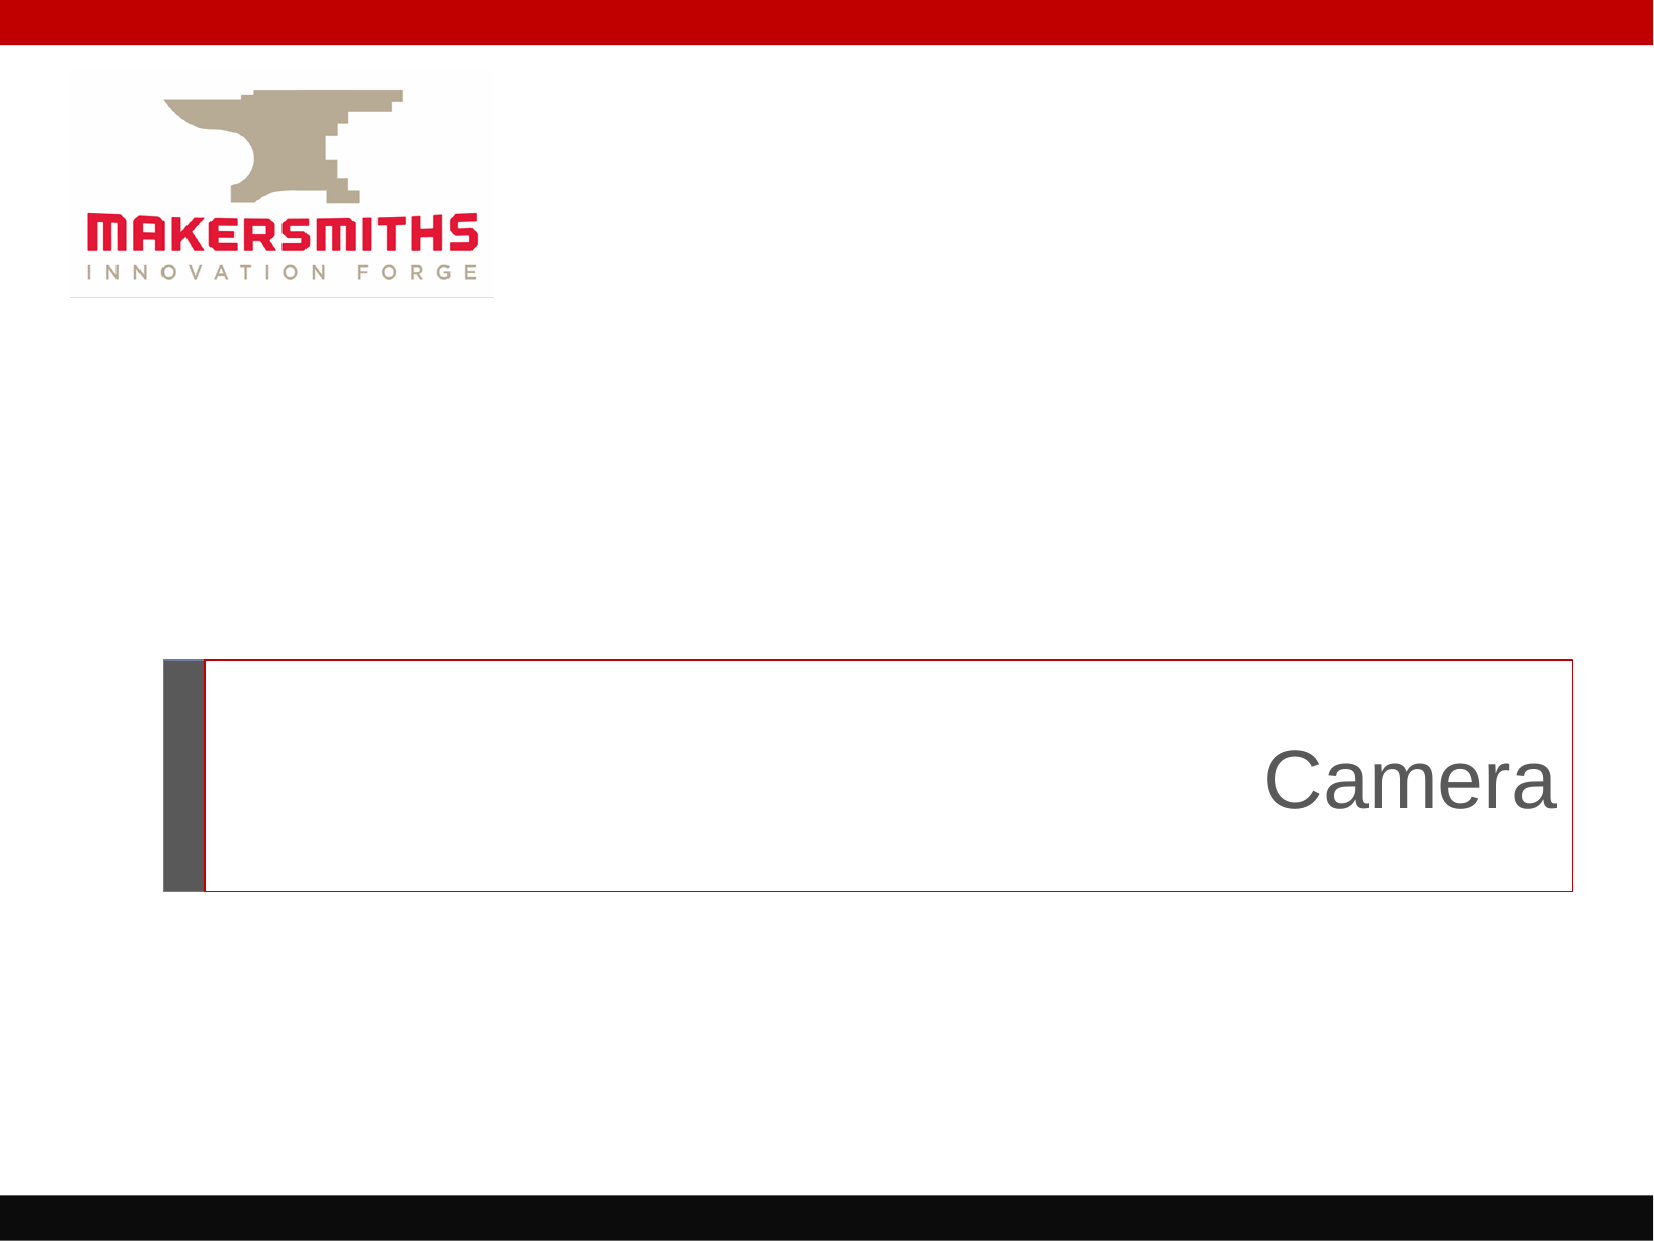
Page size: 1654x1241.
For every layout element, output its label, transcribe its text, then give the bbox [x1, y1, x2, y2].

title Camera [204, 659, 1573, 892]
picture [69, 69, 496, 298]
